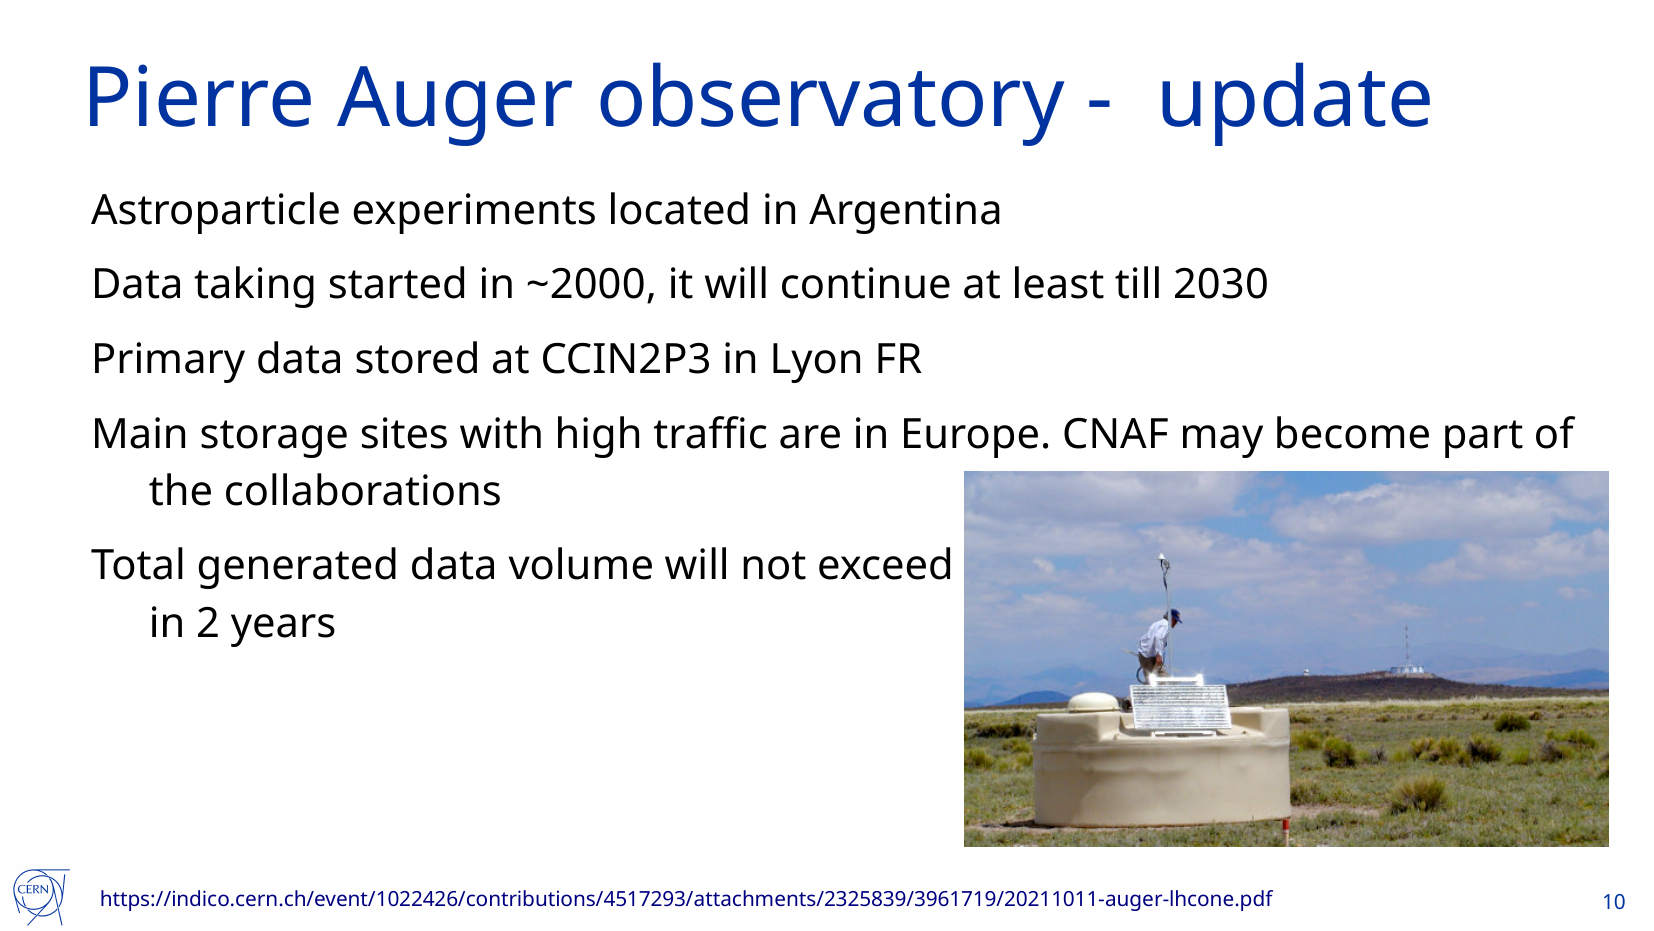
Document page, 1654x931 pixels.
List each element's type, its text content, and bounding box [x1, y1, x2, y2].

picture [0, 850, 127, 931]
title Pierre Auger observatory - update [82, 37, 1571, 142]
picture [964, 471, 1609, 847]
text_box Astroparticle experiments located in Argentina Data taking started in ~2000, it will continue at least till 2030 Primary data stored at CCIN2P3 in Lyon FR Main storage sites with high traffic are in Europe. CNAF may become part of the collaborations Total generated data volume will not exceed 1PB in 2 years [76, 172, 1601, 870]
text_box https://indico.cern.ch/event/1022426/contributions/4517293/attachments/2325839/3961719/20211011-auger-lhcone.pdf [85, 877, 1579, 931]
